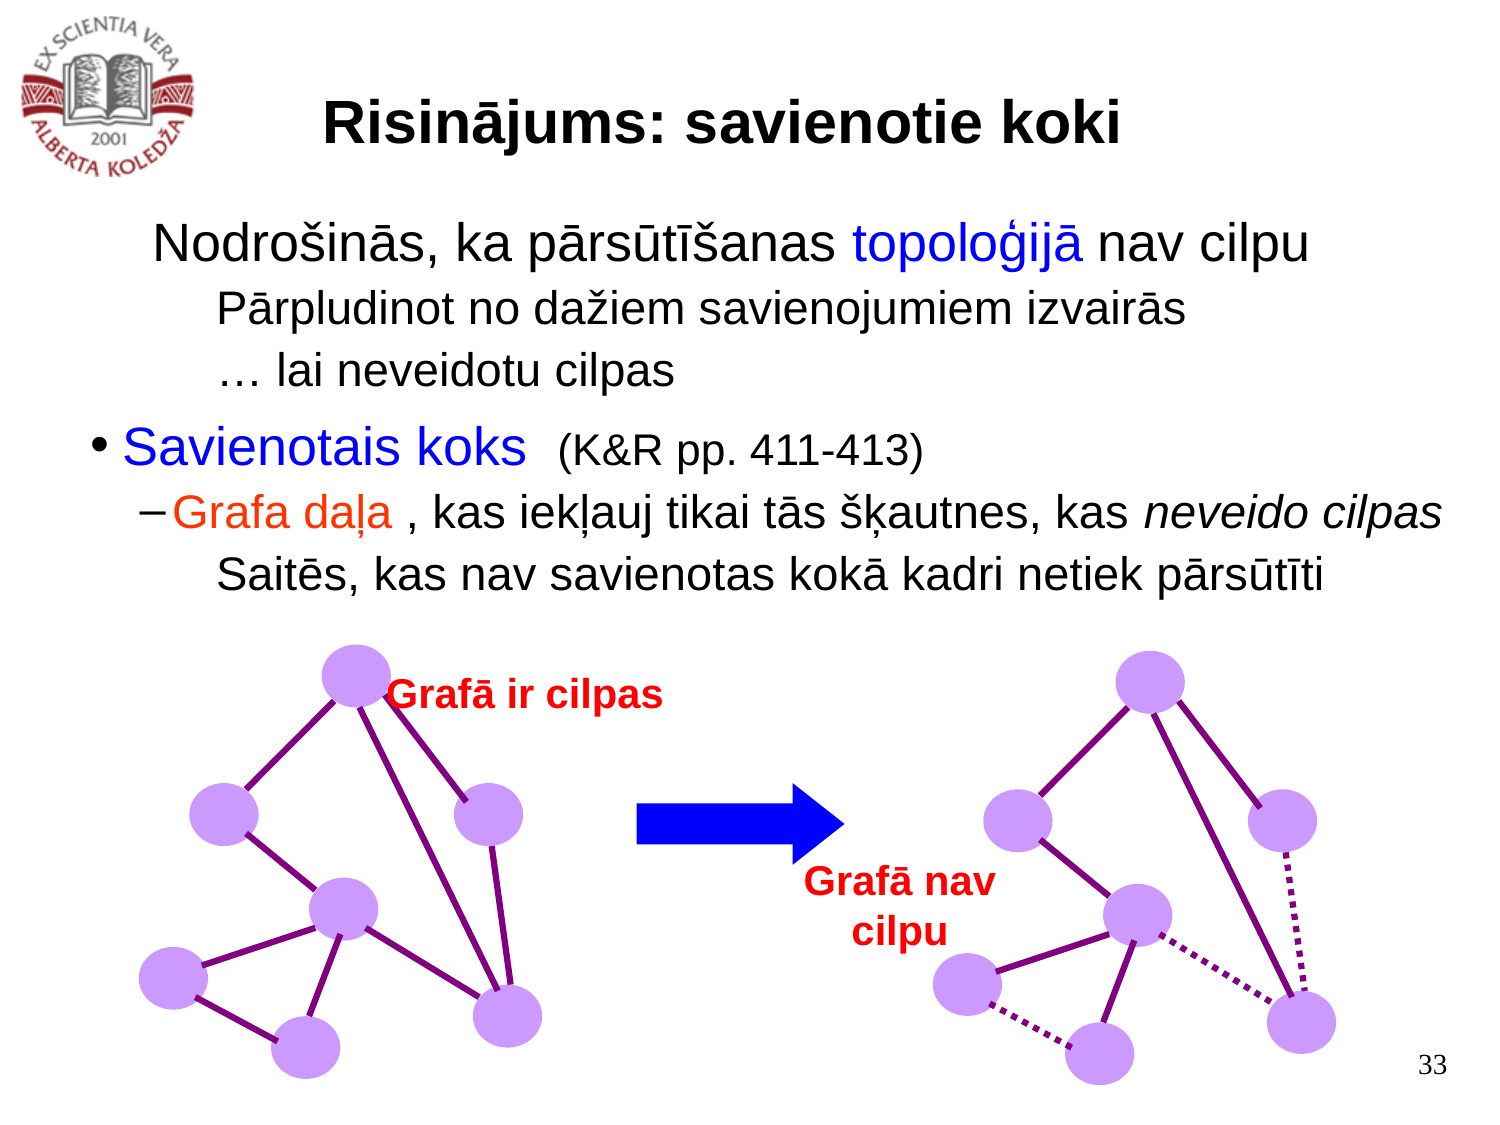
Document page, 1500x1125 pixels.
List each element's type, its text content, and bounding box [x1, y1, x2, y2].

text_box [138, 946, 209, 1010]
title Risinājums: savienotie koki [50, 62, 1374, 175]
text_box [1103, 883, 1173, 947]
text_box [1247, 789, 1318, 853]
text_box [189, 783, 259, 847]
picture [21, 16, 194, 177]
list Nodrošinās, ka pārsūtīšanas topoloģijā nav cilpu Pārpludinot no dažiem savienojumiem izvairās … lai neveidotu cilpas Savienotais koks (K&R pp. 411-413) Grafa daļa , kas iekļauj tikai tās šķautnes, kas neveido cilpas Saitēs, kas nav savienotas kokā kadri netiek pārsūtīti [74, 199, 1463, 657]
text_box [472, 984, 543, 1048]
text_box [1266, 990, 1337, 1054]
text_box <skaitlis> [1312, 1037, 1463, 1101]
text_box [321, 644, 385, 708]
text_box Grafā ir cilpas [362, 658, 688, 725]
text_box [309, 877, 379, 941]
text_box [1115, 650, 1185, 714]
text_box [1065, 1022, 1135, 1086]
text_box [636, 783, 845, 846]
text_box [983, 789, 1053, 846]
text_box [932, 962, 1003, 1016]
text_box Grafā nav cilpu [737, 846, 1063, 962]
text_box [271, 1016, 341, 1079]
text_box [453, 783, 524, 847]
